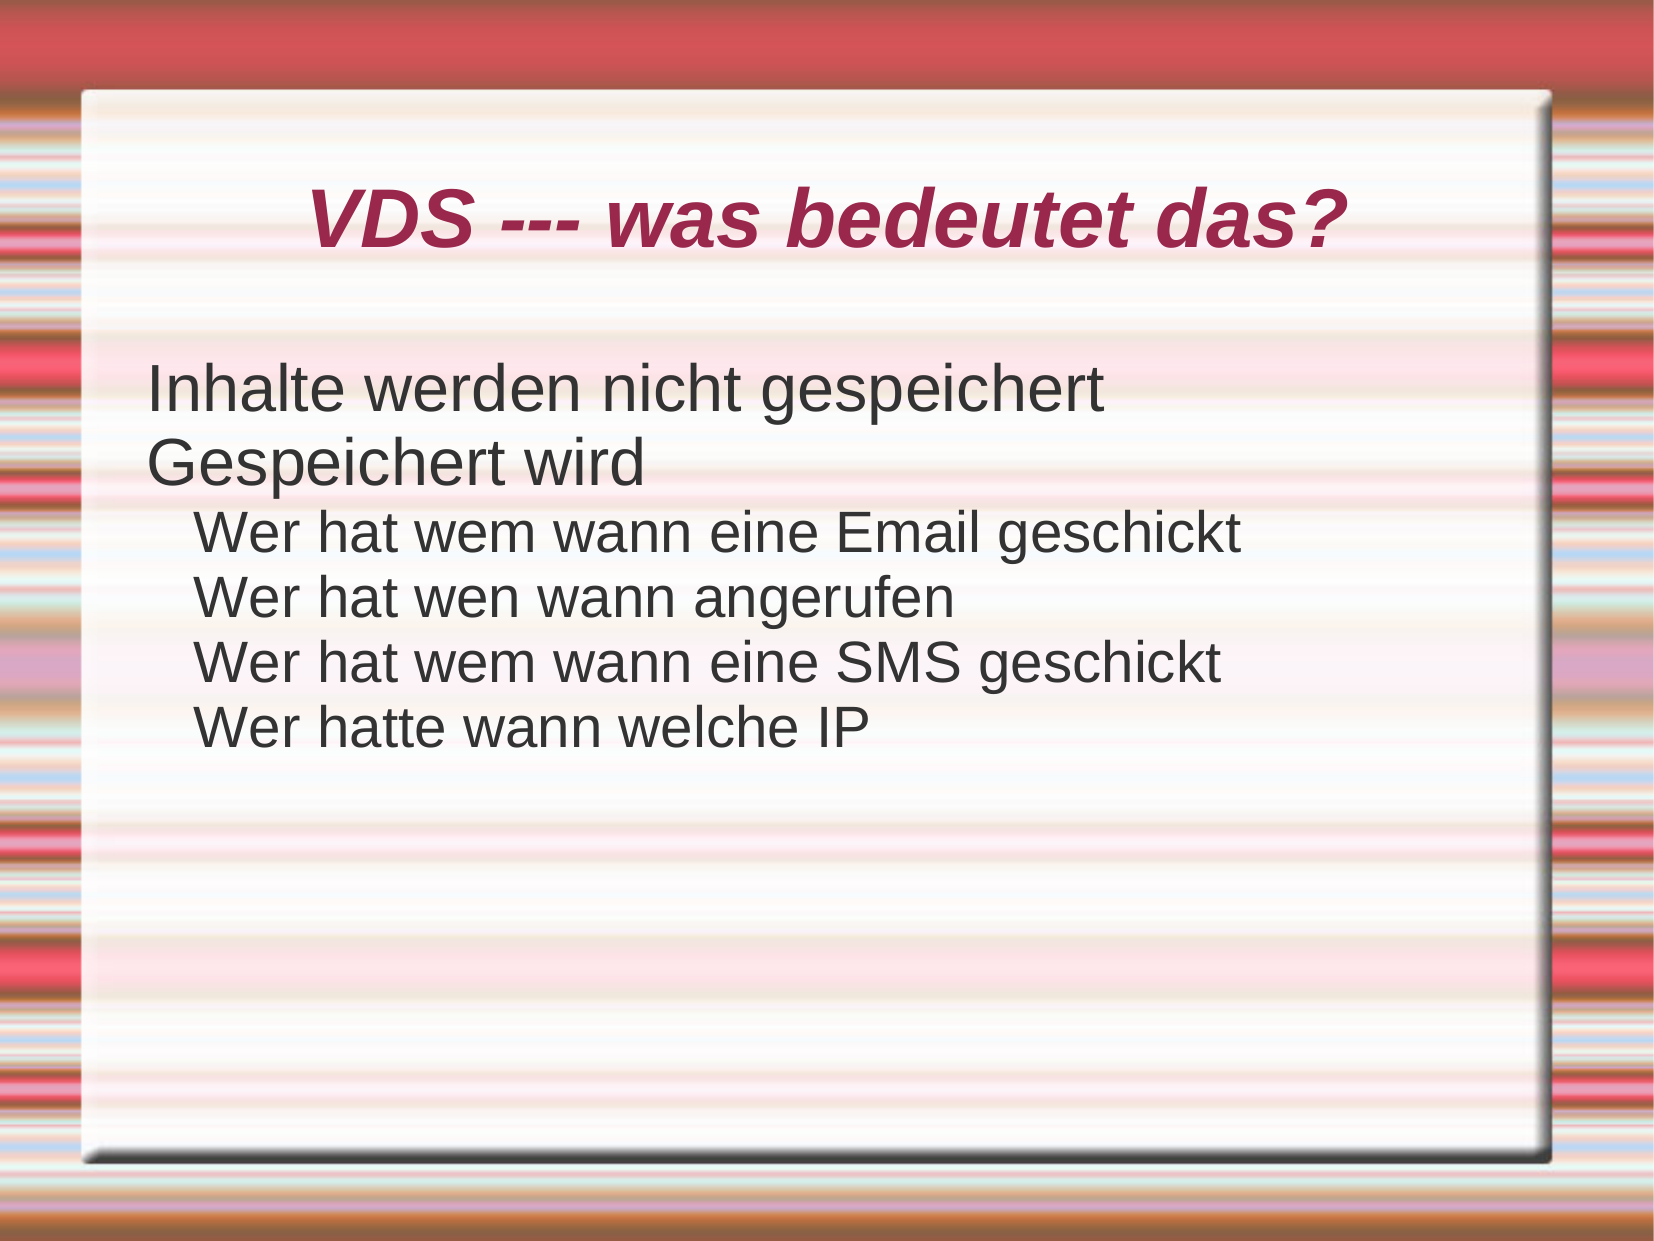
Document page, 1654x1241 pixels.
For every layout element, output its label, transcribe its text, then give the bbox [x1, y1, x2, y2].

picture [0, 0, 1654, 1241]
list Inhalte werden nicht gespeichert Gespeichert wird Wer hat wem wann eine Email geschickt Wer hat wen wann angerufen Wer hat wem wann eine SMS geschickt Wer hatte wann welche IP [134, 350, 1516, 1133]
title VDS --- was bedeutet das? [121, 114, 1534, 322]
